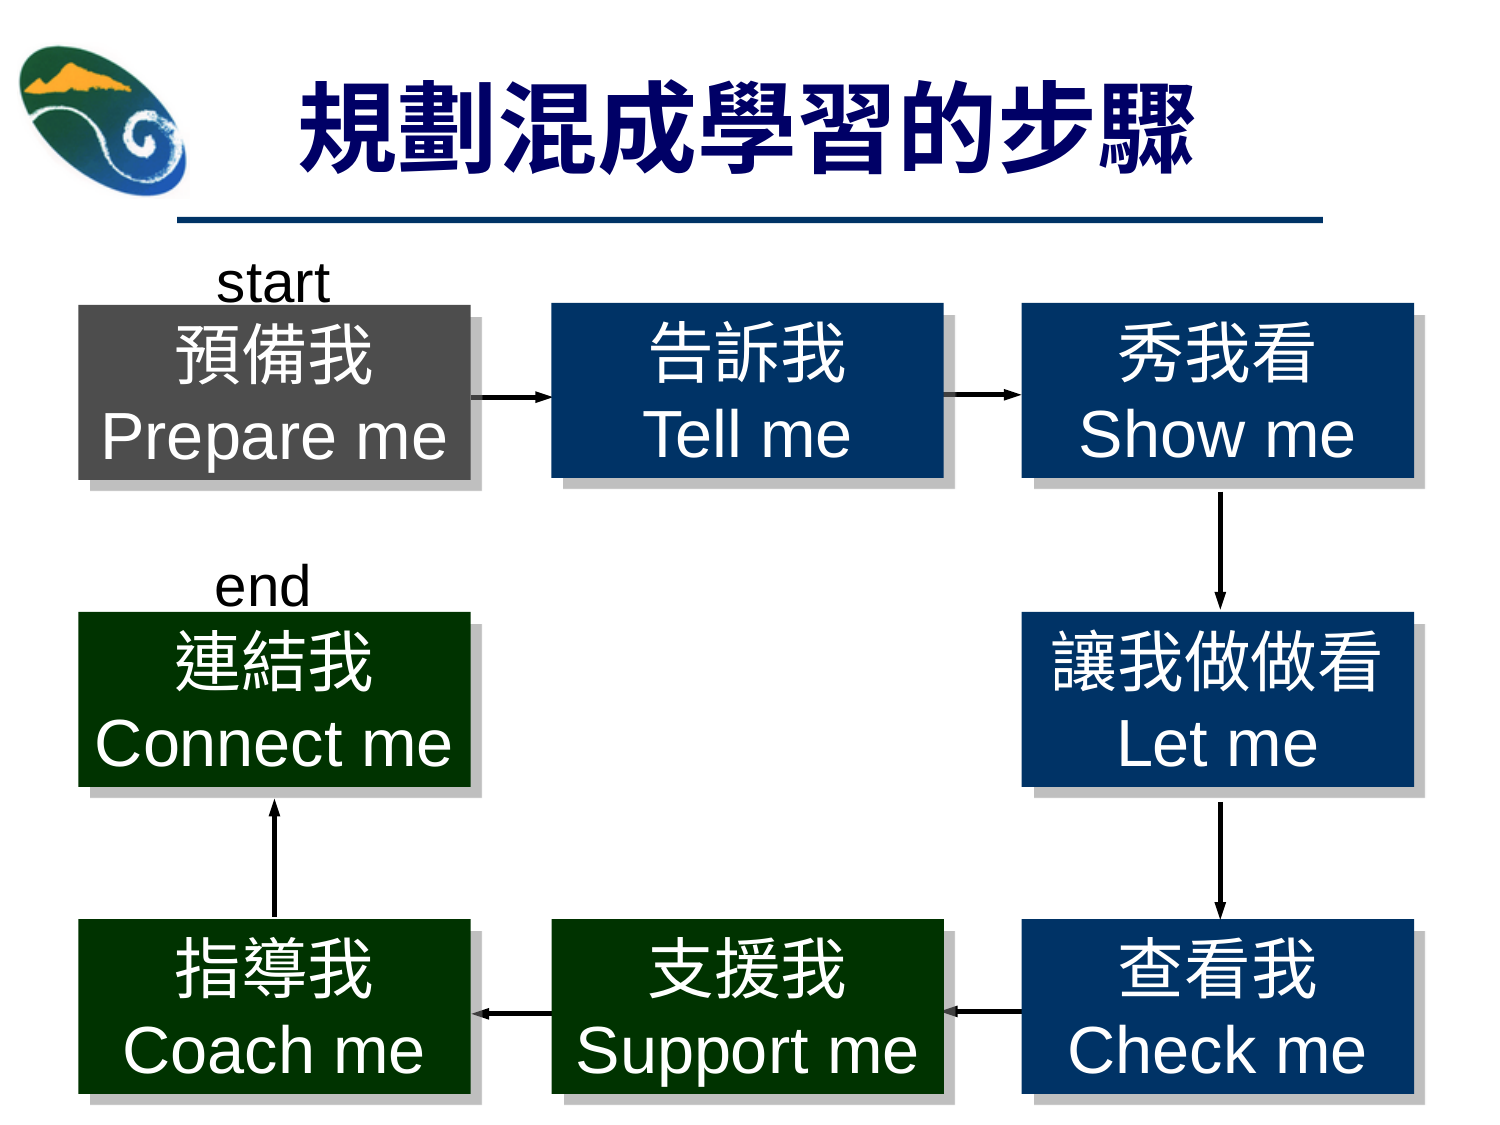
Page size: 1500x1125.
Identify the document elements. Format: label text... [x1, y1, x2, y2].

text_box 讓我做做看 Let me [1021, 611, 1415, 787]
text_box 支援我 Support me [551, 919, 944, 1094]
text_box 預備我 Prepare me [78, 304, 471, 480]
text_box 連結我 Connect me [78, 611, 471, 787]
text_box 告訴我 Tell me [551, 302, 944, 478]
text_box 規劃混成學習的步驟 [190, 55, 1385, 196]
text_box 秀我看 Show me [1021, 302, 1415, 478]
text_box start [201, 236, 356, 322]
text_box 指導我 Coach me [78, 919, 471, 1094]
text_box 查看我 Check me [1021, 919, 1415, 1094]
picture [17, 42, 190, 199]
text_box end [199, 541, 354, 627]
